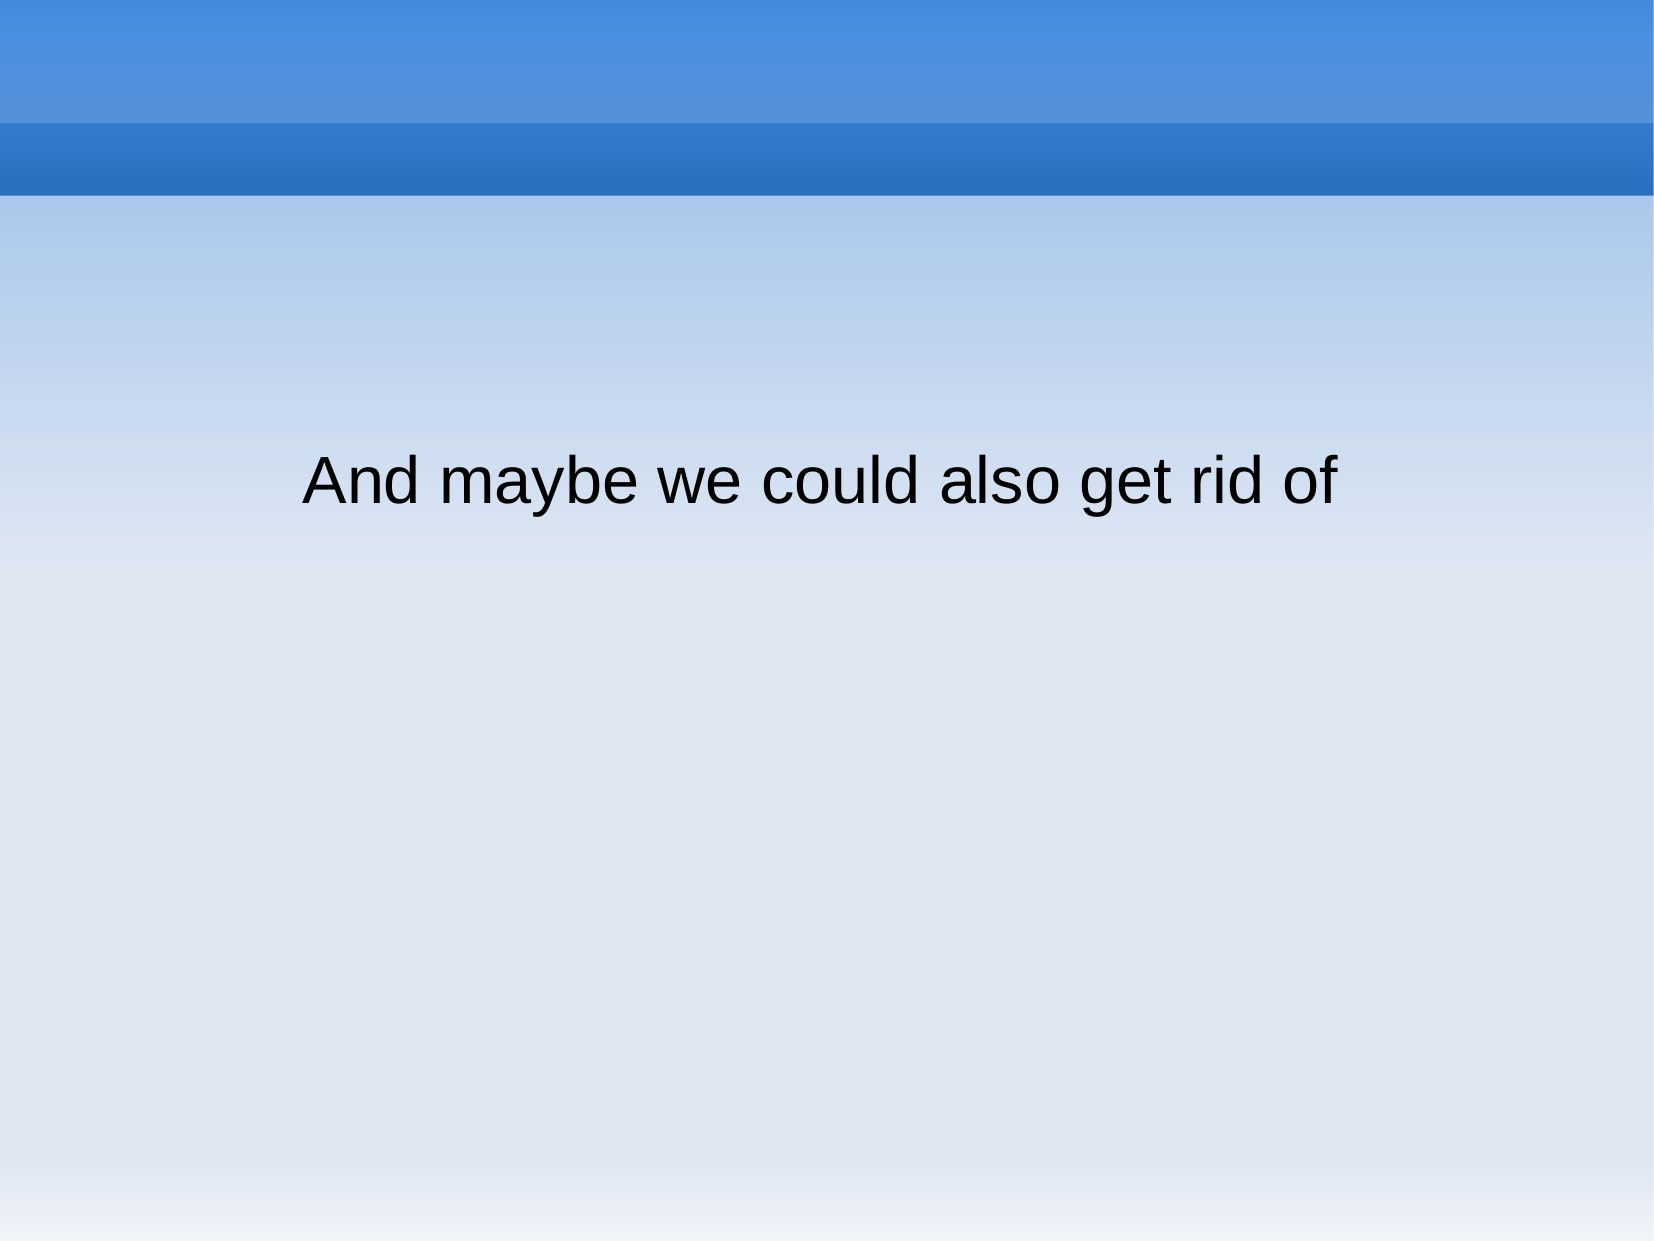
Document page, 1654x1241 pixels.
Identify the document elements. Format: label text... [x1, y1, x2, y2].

picture [0, 0, 1654, 1241]
subtitle And maybe we could also get rid of [76, 7, 1565, 1102]
